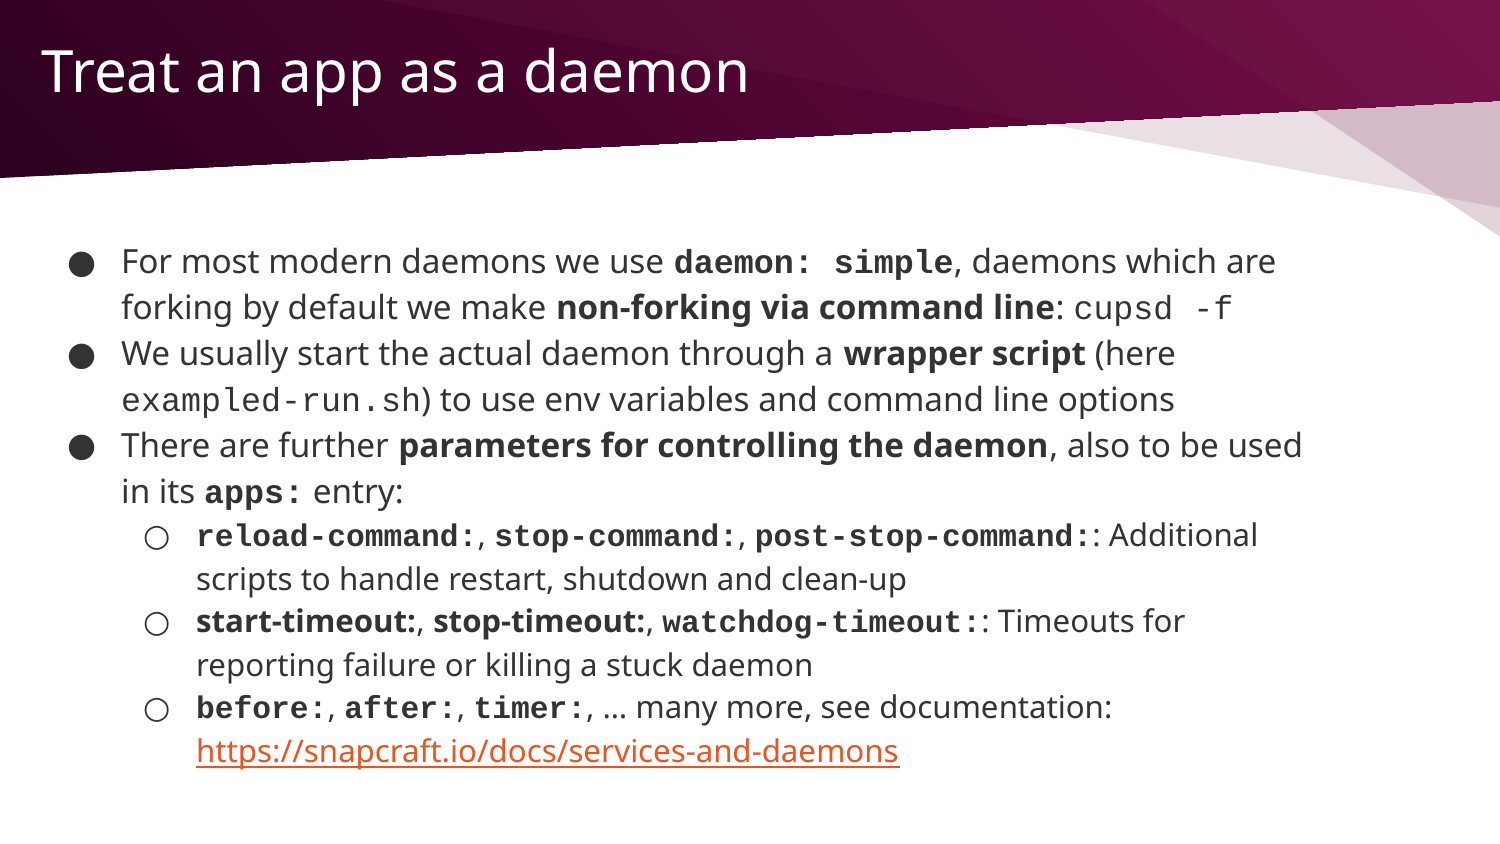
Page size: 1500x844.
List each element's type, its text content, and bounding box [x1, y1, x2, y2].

list For most modern daemons we use daemon: simple, daemons which are forking by default we make non-forking via command line: cupsd -f We usually start the actual daemon through a wrapper script (here exampled-run.sh) to use env variables and command line options There are further parameters for controlling the daemon, also to be used in its apps: entry: reload-command:, stop-command:, post-stop-command:: Additional scripts to handle restart, shutdown and clean-up start-timeout:, stop-timeout:, watchdog-timeout:: Timeouts for reporting failure or killing a stuck daemon before:, after:, timer:, … many more, see documentation: https://snapcraft.io/docs/services-and-daemons [35, 229, 1324, 789]
title Treat an app as a daemon [41, 5, 1336, 134]
